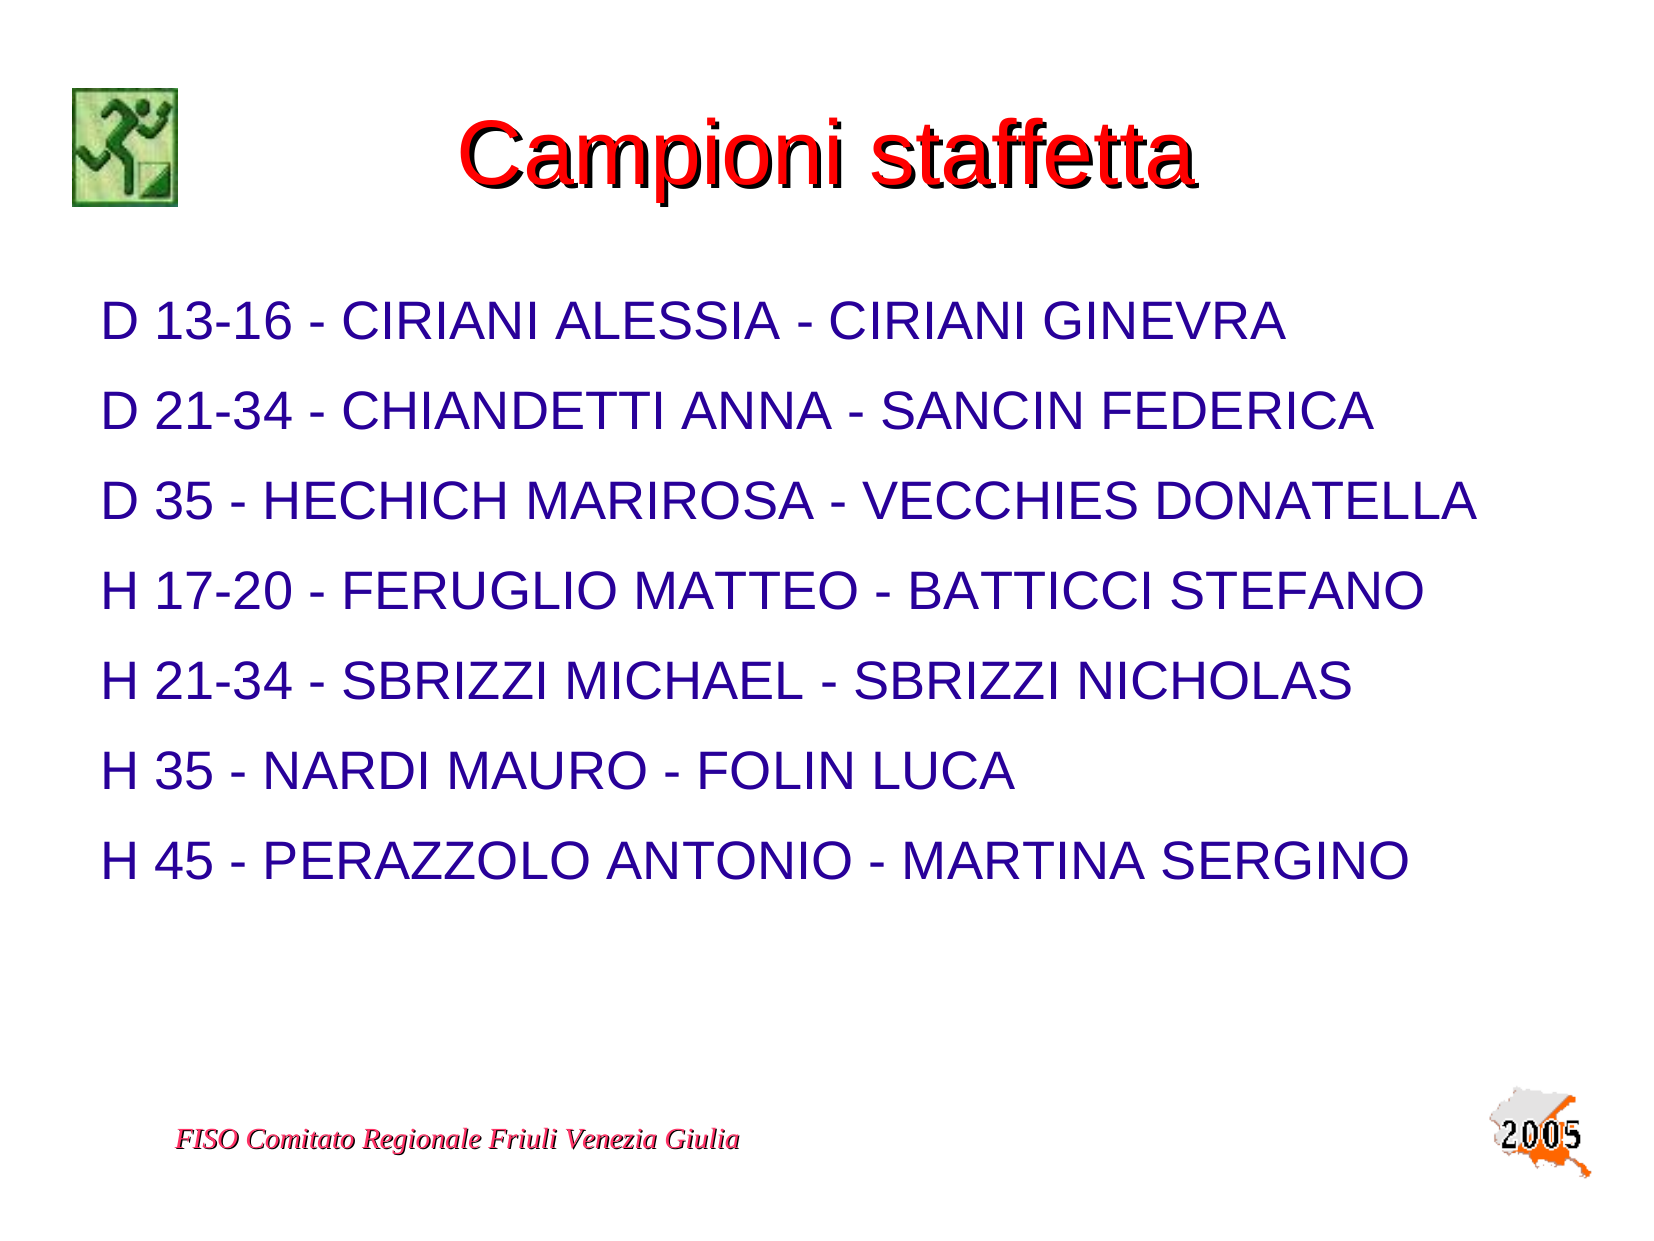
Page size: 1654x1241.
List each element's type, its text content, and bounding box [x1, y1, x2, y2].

title Campioni staffetta [82, 49, 1571, 257]
picture [1488, 1081, 1595, 1182]
list D 13-16 - CIRIANI ALESSIA - CIRIANI GINEVRA D 21-34 - CHIANDETTI ANNA - SANCIN FEDERICA D 35 - HECHICH MARIROSA - VECCHIES DONATELLA H 17-20 - FERUGLIO MATTEO - BATTICCI STEFANO H 21-34 - SBRIZZI MICHAEL - SBRIZZI NICHOLAS H 35 - NARDI MAURO - FOLIN LUCA H 45 - PERAZZOLO ANTONIO - MARTINA SERGINO [82, 290, 1571, 1109]
picture [72, 88, 178, 207]
